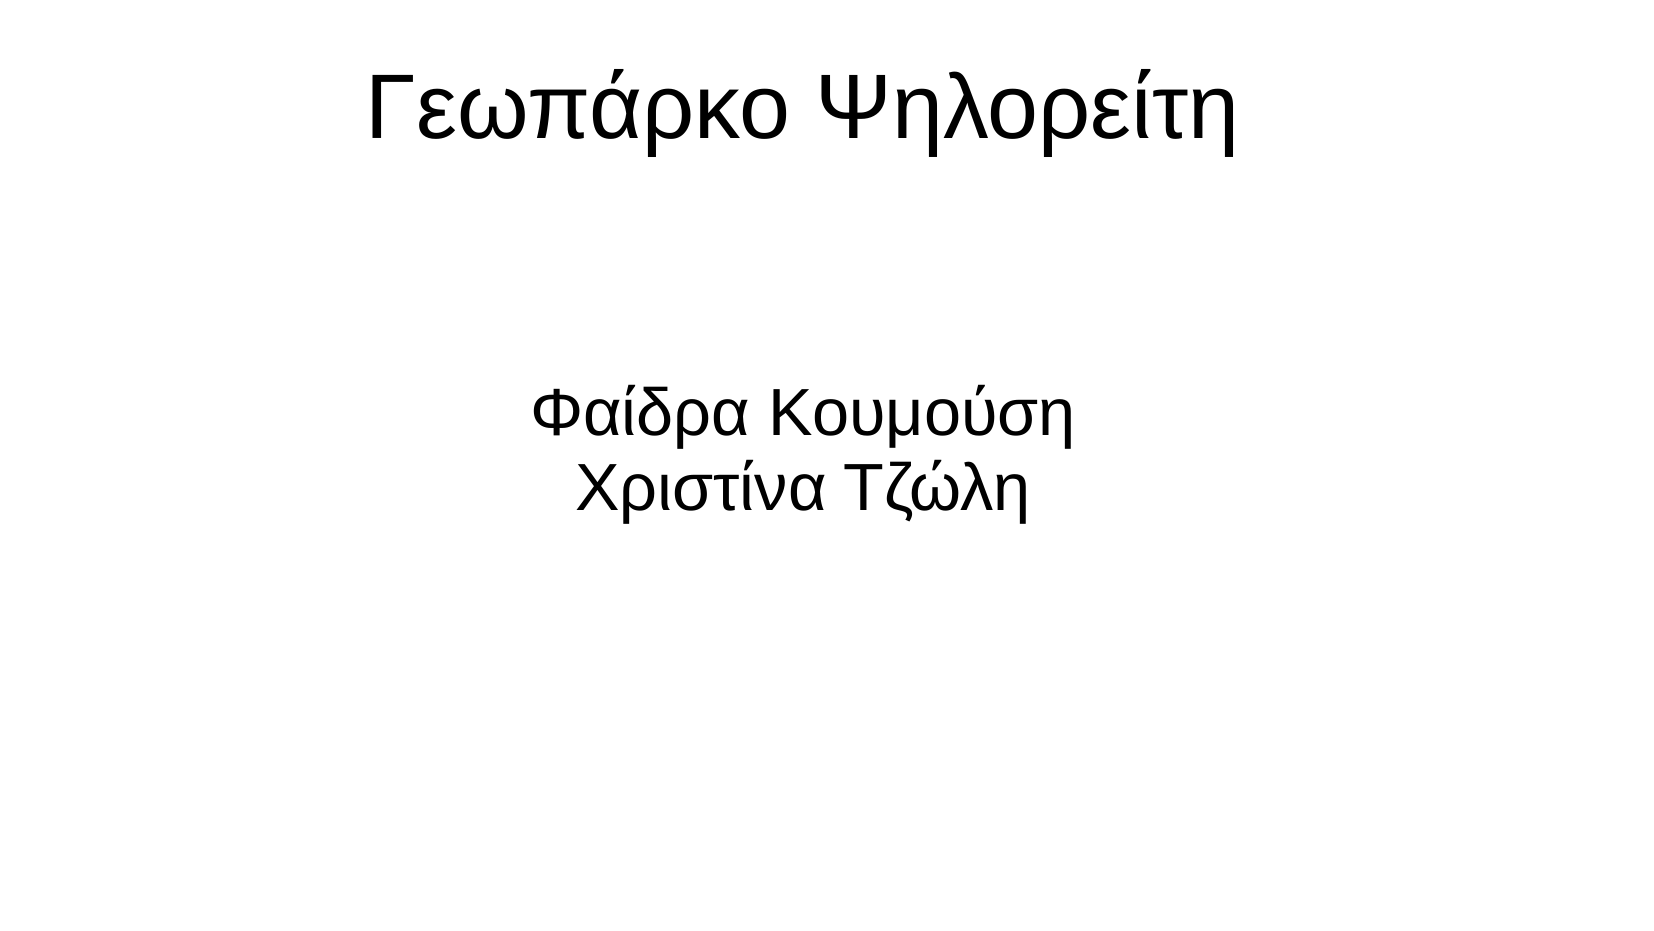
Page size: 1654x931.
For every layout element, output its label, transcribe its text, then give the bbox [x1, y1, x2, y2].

subtitle Φαίδρα Κουμούση Χριστίνα Τζώλη [59, 217, 1548, 758]
title Γεωπάρκο Ψηλορείτη [59, 29, 1548, 185]
